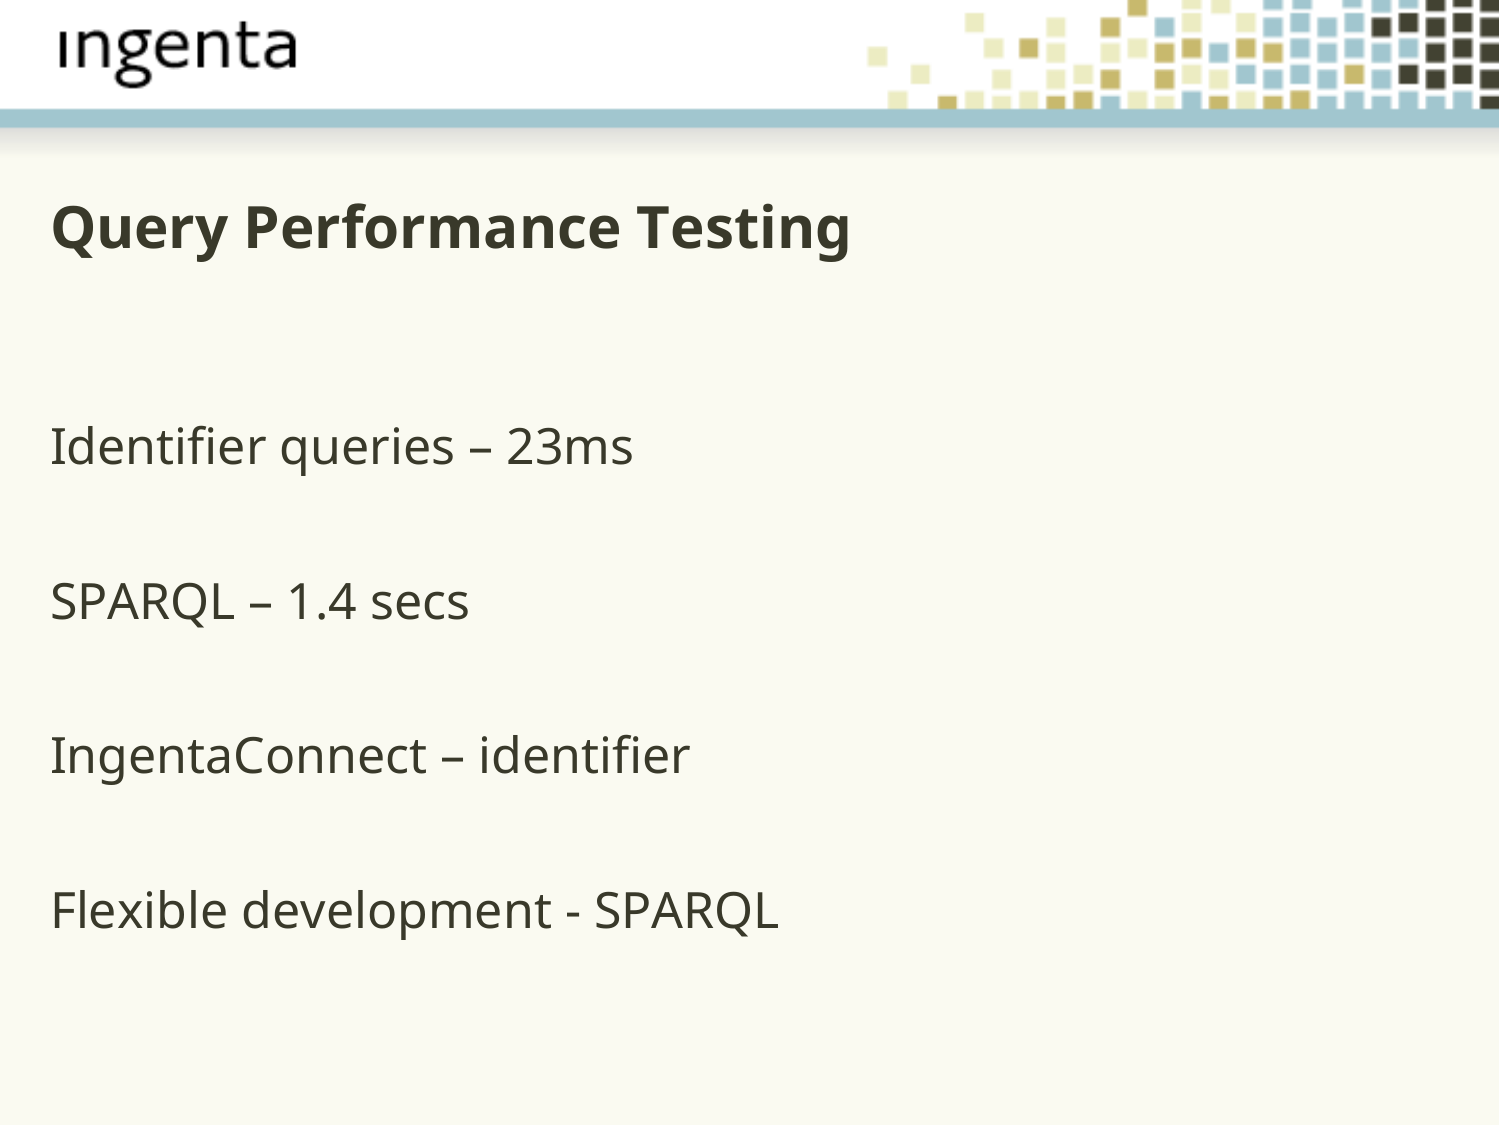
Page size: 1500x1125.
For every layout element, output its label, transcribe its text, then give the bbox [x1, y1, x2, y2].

picture [0, 0, 1499, 1125]
title Query Performance Testing [50, 187, 1375, 262]
list Identifier queries – 23ms SPARQL – 1.4 secs IngentaConnect – identifier Flexible development - SPARQL [50, 262, 1375, 975]
